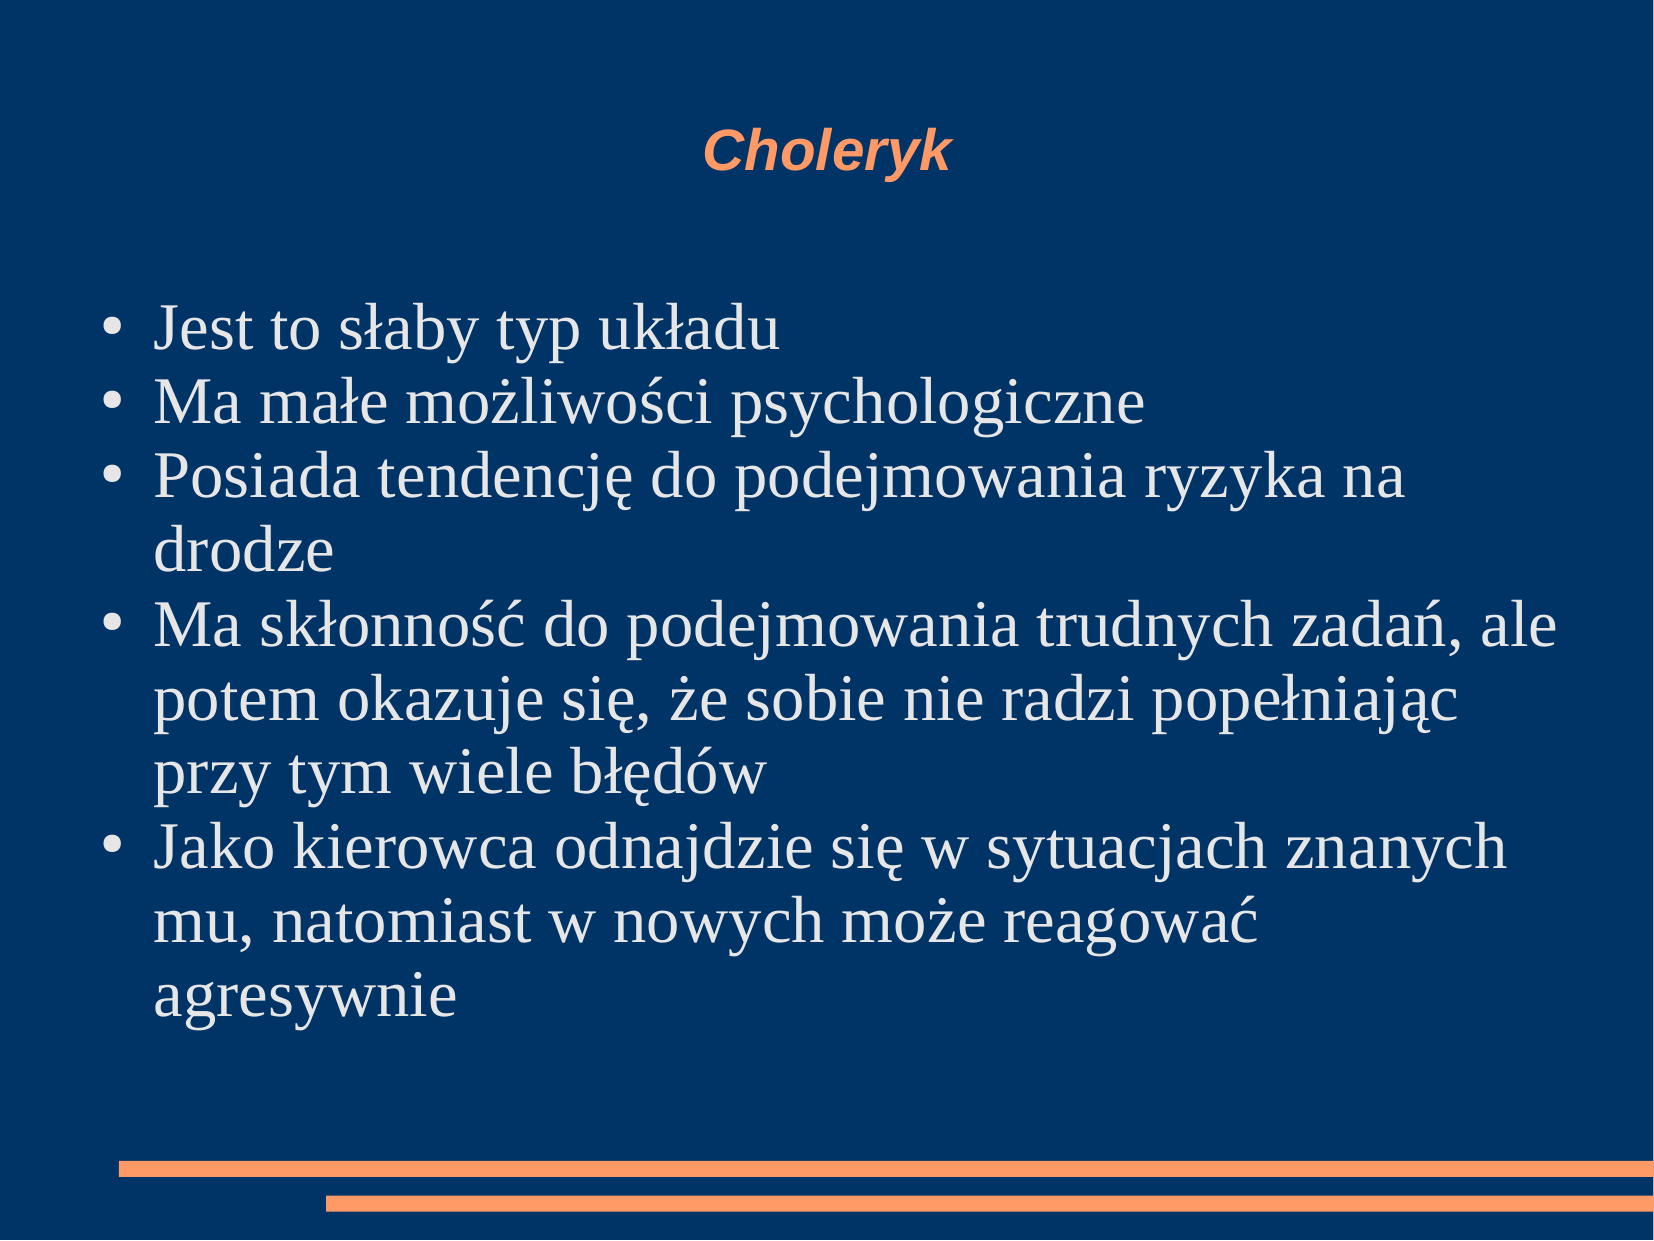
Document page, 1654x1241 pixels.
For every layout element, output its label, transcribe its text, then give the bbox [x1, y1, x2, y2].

list Jest to słaby typ układu Ma małe możliwości psychologiczne Posiada tendencję do podejmowania ryzyka na drodze Ma skłonność do podejmowania trudnych zadań, ale potem okazuje się, że sobie nie radzi popełniając przy tym wiele błędów Jako kierowca odnajdzie się w sytuacjach znanych mu, natomiast w nowych może reagować agresywnie [82, 290, 1571, 1109]
title Choleryk [121, 46, 1534, 254]
